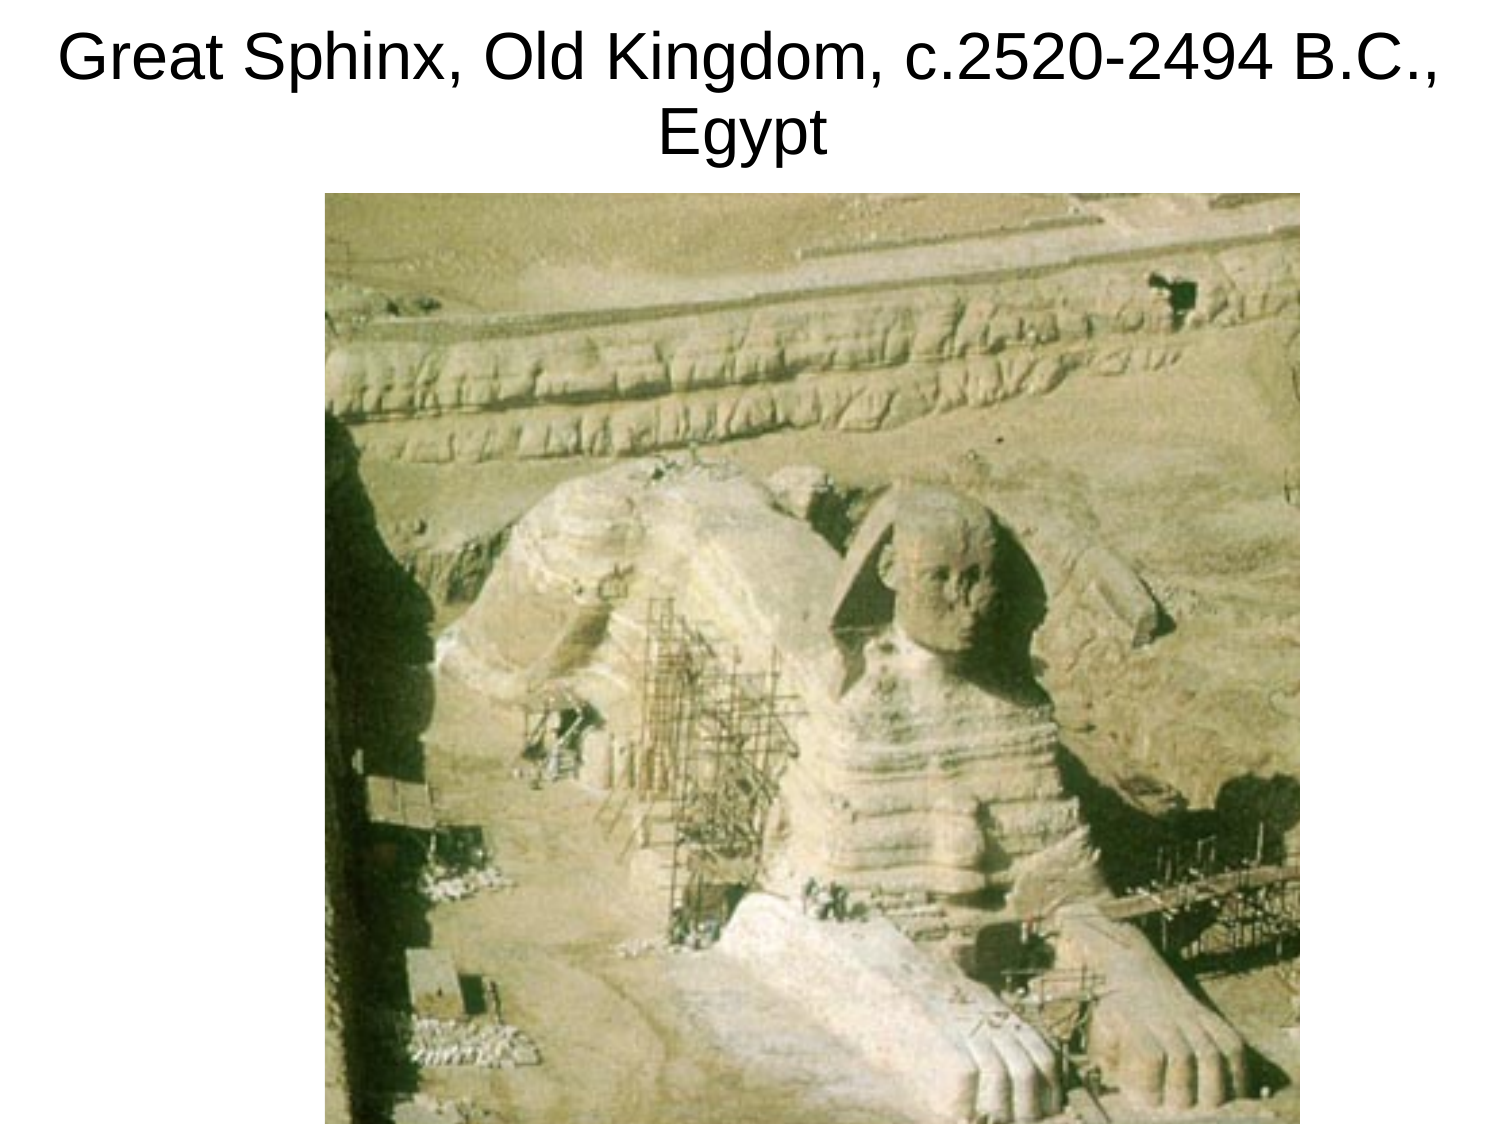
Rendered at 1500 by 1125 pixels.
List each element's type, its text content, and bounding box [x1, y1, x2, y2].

title Great Sphinx, Old Kingdom, c.2520-2494 B.C., Egypt [0, 6, 1500, 182]
picture [324, 193, 1300, 1124]
